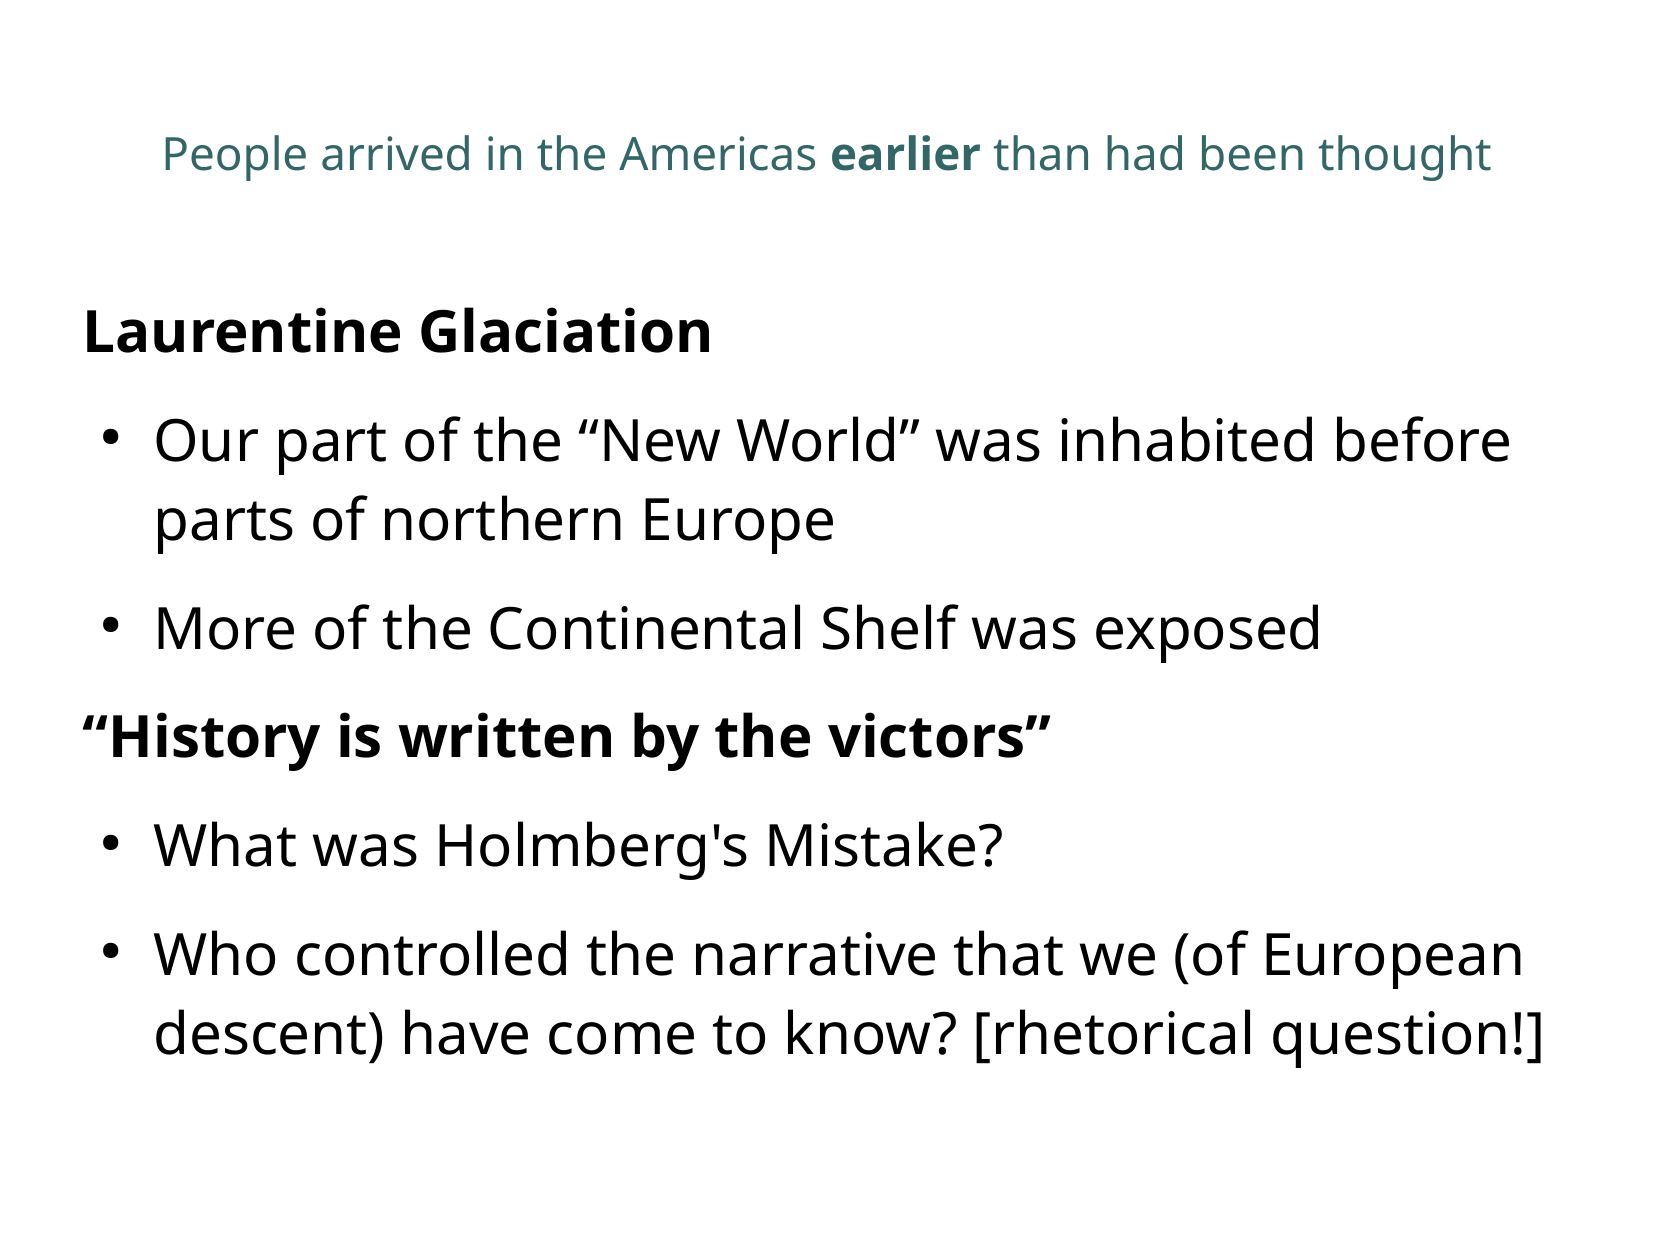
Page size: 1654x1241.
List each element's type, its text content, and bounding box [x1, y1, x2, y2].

list Laurentine Glaciation Our part of the “New World” was inhabited before parts of northern Europe More of the Continental Shelf was exposed “History is written by the victors” What was Holmberg's Mistake? Who controlled the narrative that we (of European descent) have come to know? [rhetorical question!] [82, 290, 1571, 1109]
title People arrived in the Americas earlier than had been thought [82, 49, 1571, 257]
